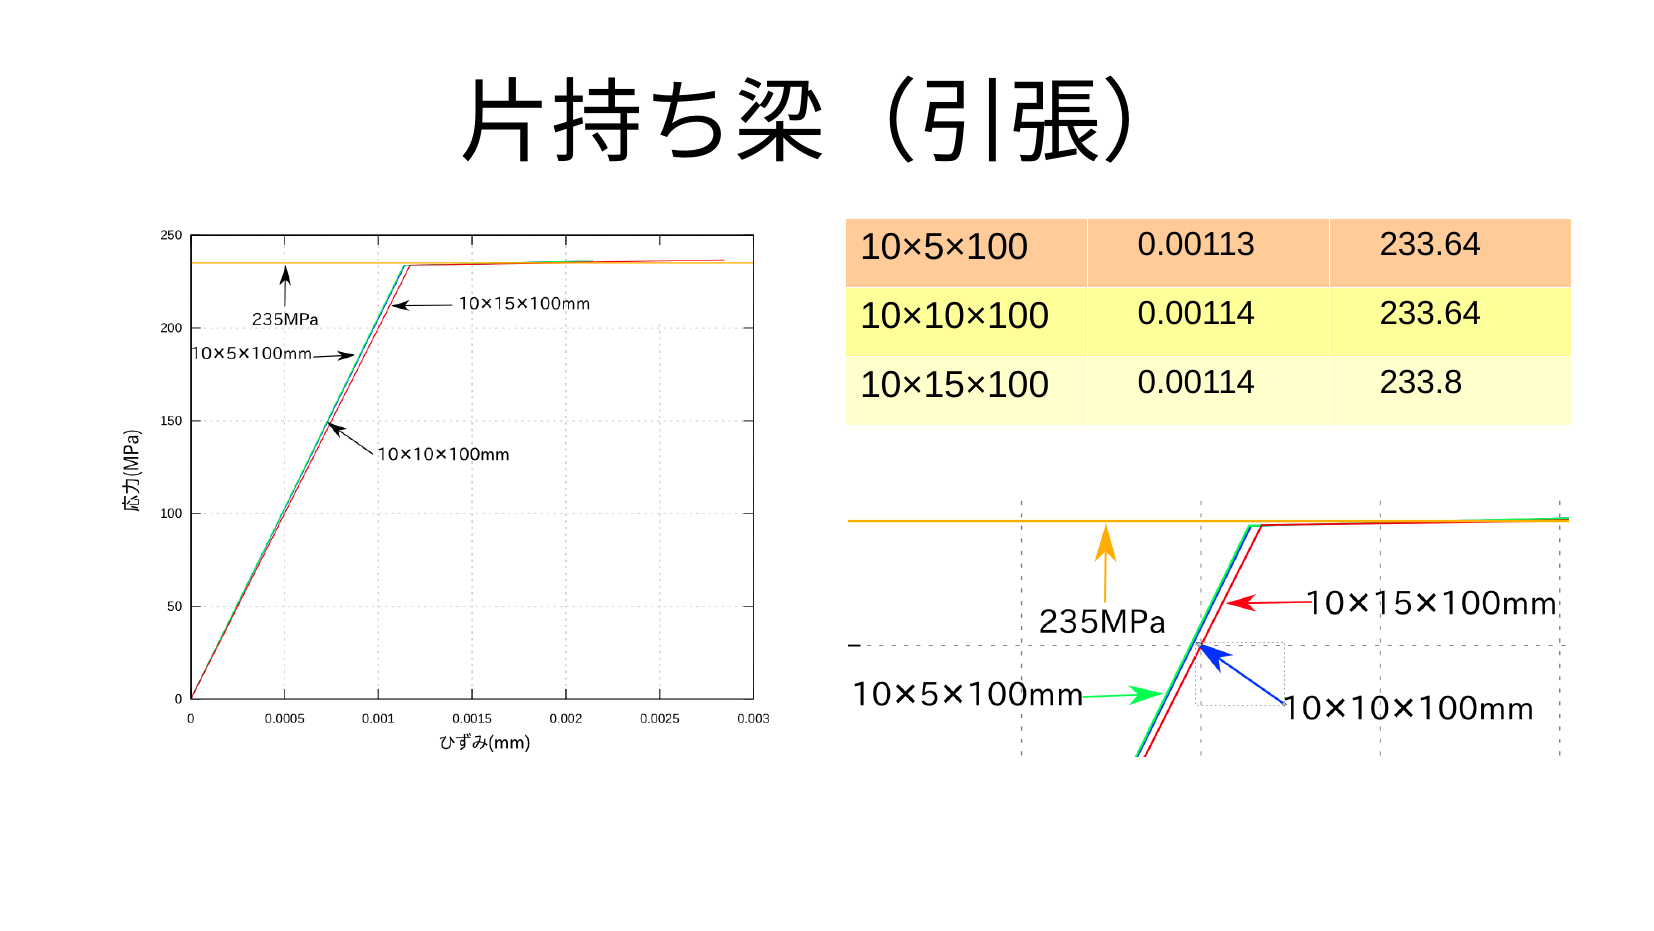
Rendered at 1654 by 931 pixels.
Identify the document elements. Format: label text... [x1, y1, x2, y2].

table_cell 0.00114 [1088, 288, 1329, 356]
table_cell 10×15×100 [846, 357, 1087, 425]
table_cell 233.8 [1330, 357, 1571, 425]
table_cell 233.64 [1330, 288, 1571, 356]
table_header 233.64 [1330, 219, 1571, 287]
picture [848, 499, 1569, 757]
table_cell 10×10×100 [846, 288, 1087, 356]
table_header 0.00113 [1088, 219, 1329, 287]
table_header 10×5×100 [846, 219, 1087, 287]
picture [109, 217, 783, 758]
title 片持ち梁（引張） [82, 37, 1571, 193]
table_cell 0.00114 [1088, 357, 1329, 425]
